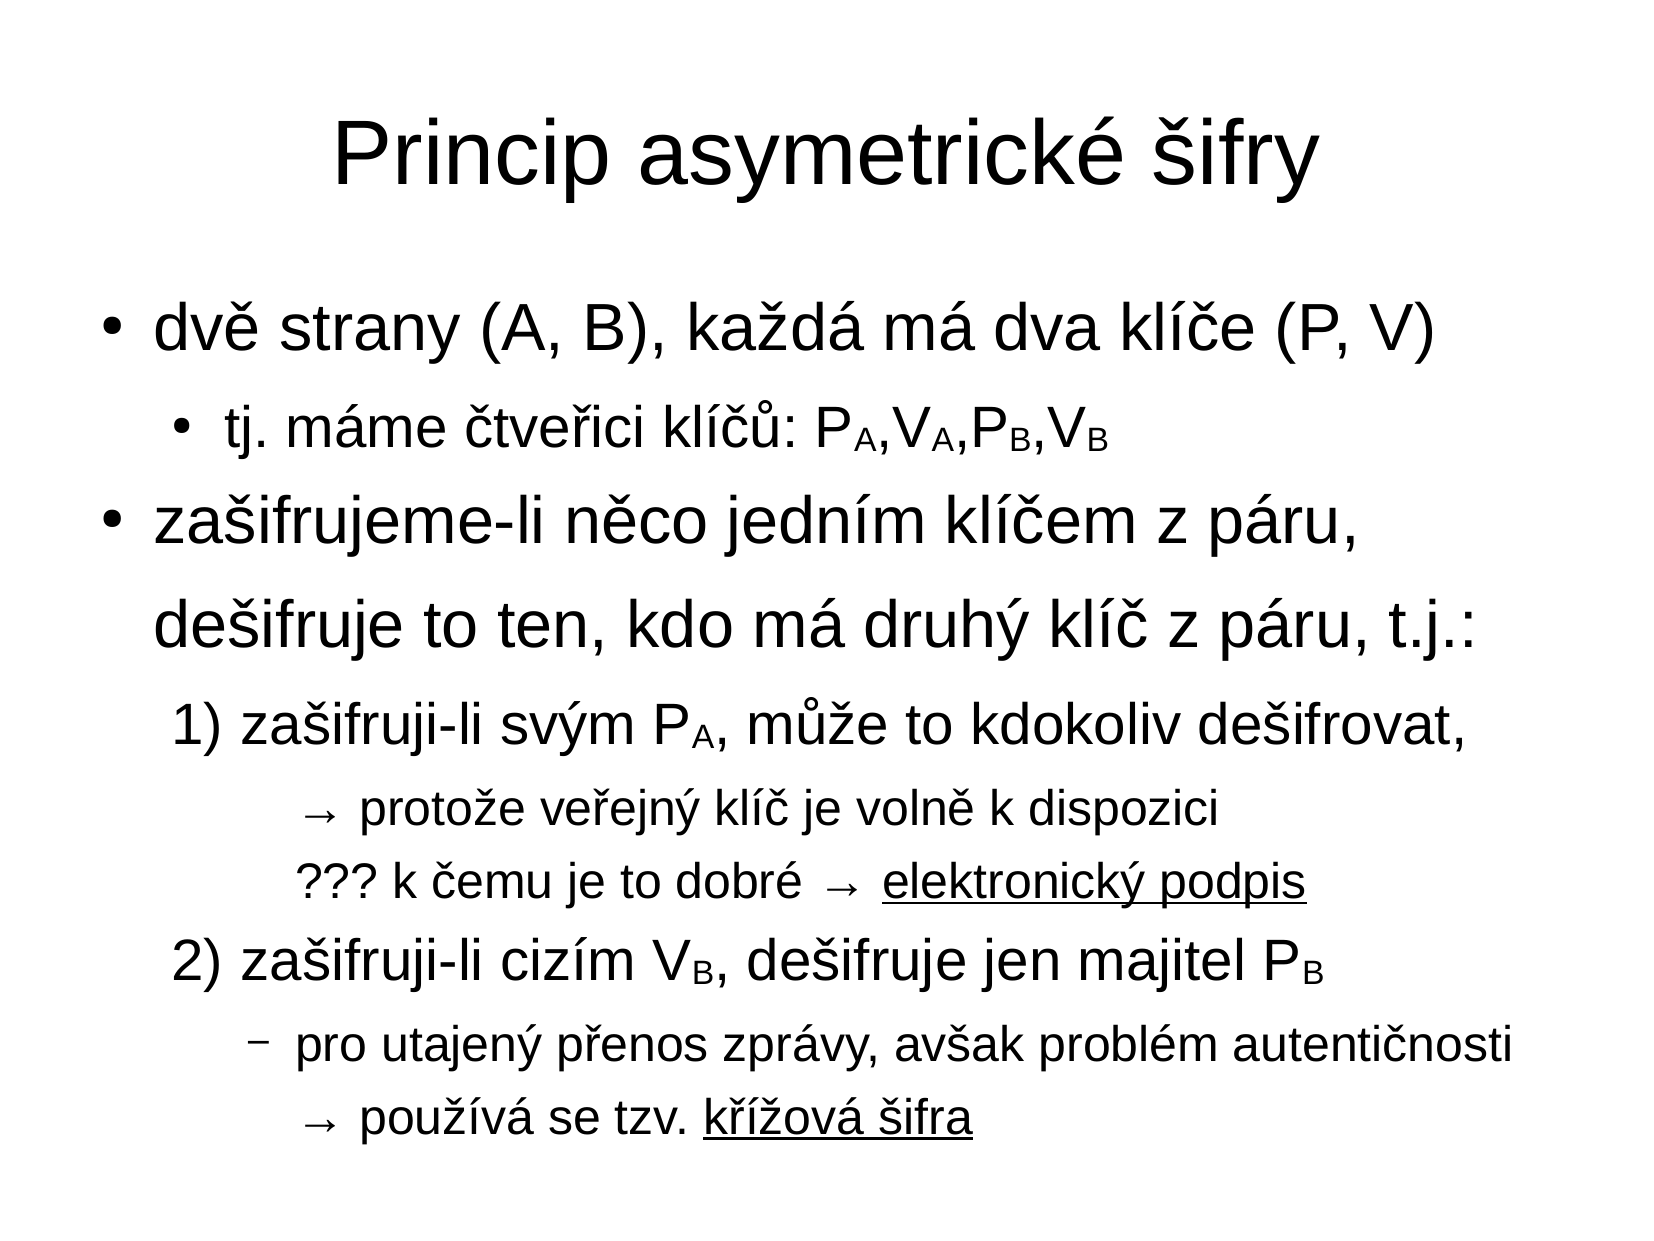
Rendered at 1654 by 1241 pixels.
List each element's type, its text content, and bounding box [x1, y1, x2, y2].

title Princip asymetrické šifry [82, 56, 1571, 250]
list dvě strany (A, B), každá má dva klíče (P, V) tj. máme čtveřici klíčů: PA,VA,PB,VB zašifrujeme-li něco jedním klíčem z páru, dešifruje to ten, kdo má druhý klíč z páru, t.j.: zašifruji-li svým PA, může to kdokoliv dešifrovat, → protože veřejný klíč je volně k dispozici ??? k čemu je to dobré → elektronický podpis zašifruji-li cizím VB, dešifruje jen majitel PB pro utajený přenos zprávy, avšak problém autentičnosti → používá se tzv. křížová šifra [82, 290, 1571, 1203]
